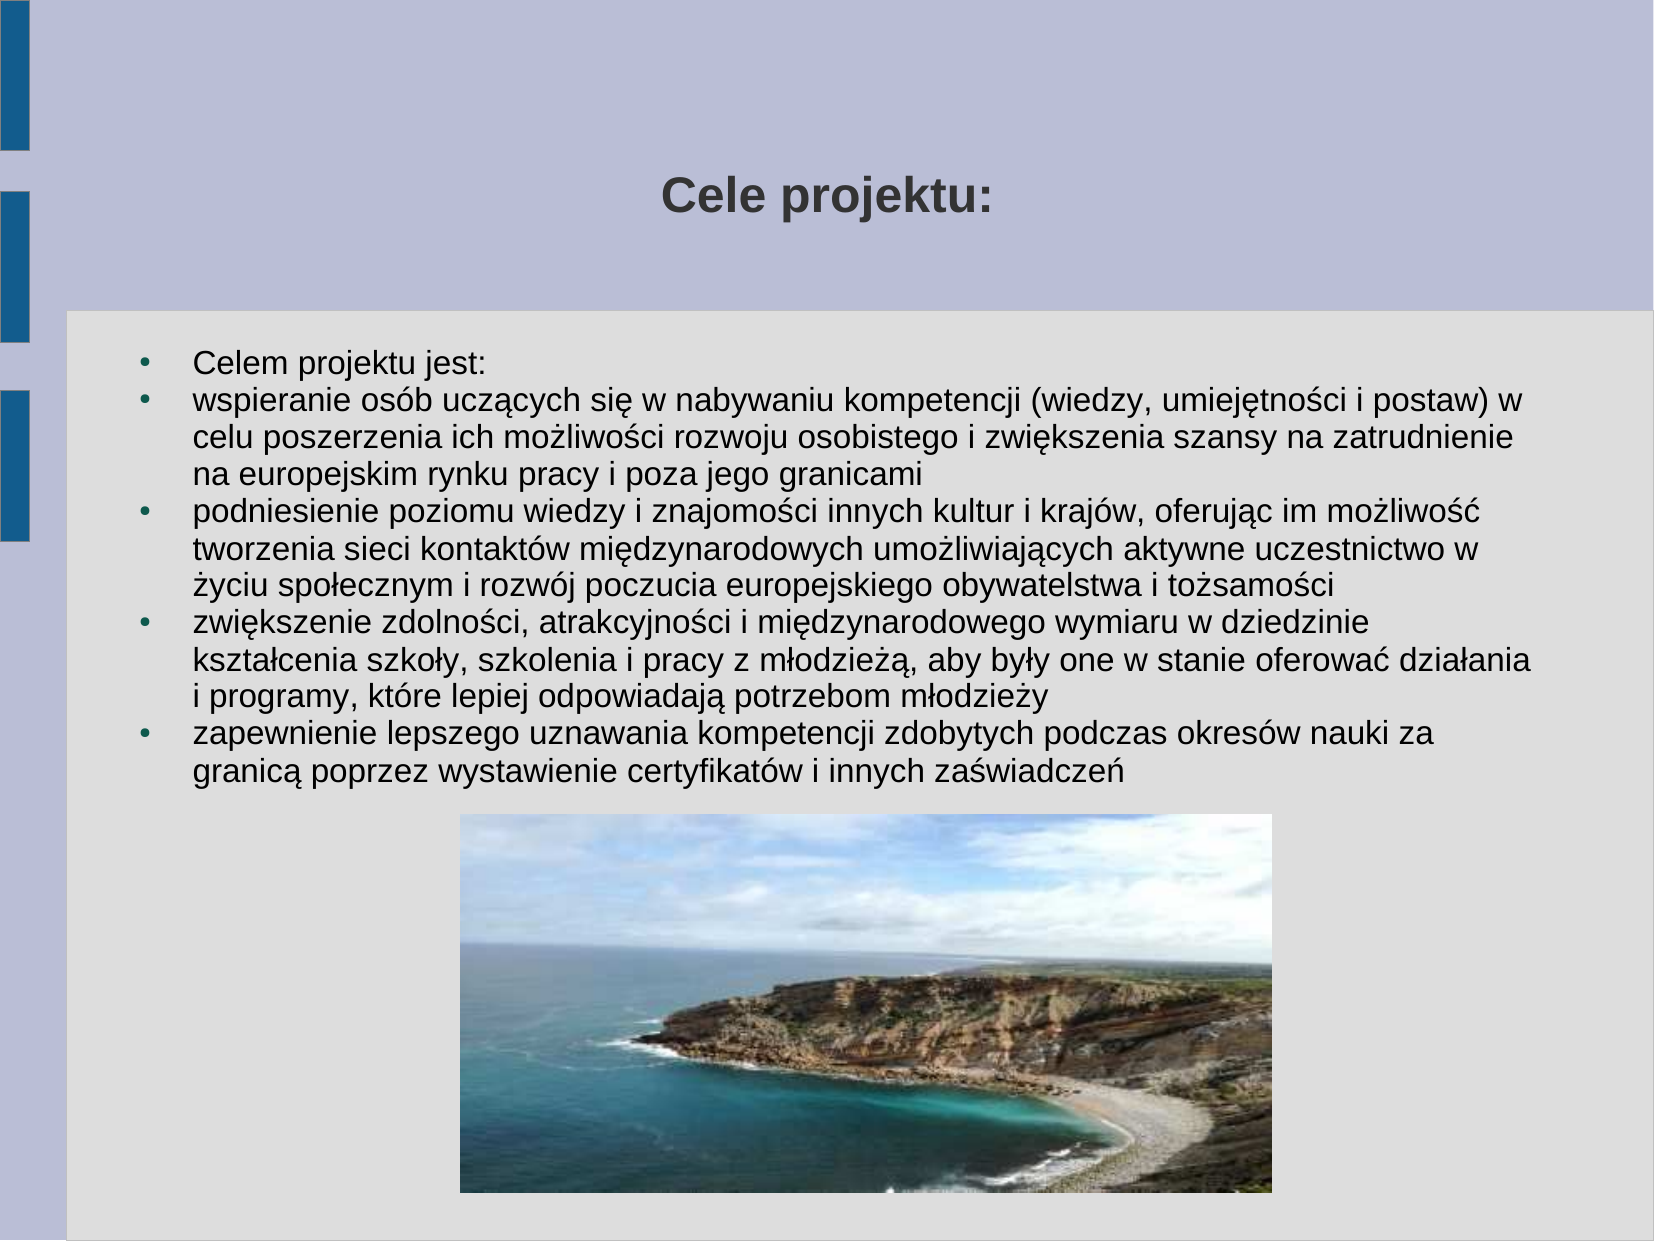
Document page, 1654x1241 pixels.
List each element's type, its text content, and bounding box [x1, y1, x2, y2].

list Celem projektu jest: wspieranie osób uczących się w nabywaniu kompetencji (wiedzy, umiejętności i postaw) w celu poszerzenia ich możliwości rozwoju osobistego i zwiększenia szansy na zatrudnienie na europejskim rynku pracy i poza jego granicami podniesienie poziomu wiedzy i znajomości innych kultur i krajów, oferując im możliwość tworzenia sieci kontaktów międzynarodowych umożliwiających aktywne uczestnictwo w życiu społecznym i rozwój poczucia europejskiego obywatelstwa i tożsamości zwiększenie zdolności, atrakcyjności i międzynarodowego wymiaru w dziedzinie kształcenia szkoły, szkolenia i pracy z młodzieżą, aby były one w stanie oferować działania i programy, które lepiej odpowiadają potrzebom młodzieży zapewnienie lepszego uznawania kompetencji zdobytych podczas okresów nauki za granicą poprzez wystawienie certyfikatów i innych zaświadczeń [121, 344, 1534, 1127]
picture [460, 814, 1272, 1193]
title Cele projektu: [121, 91, 1534, 299]
